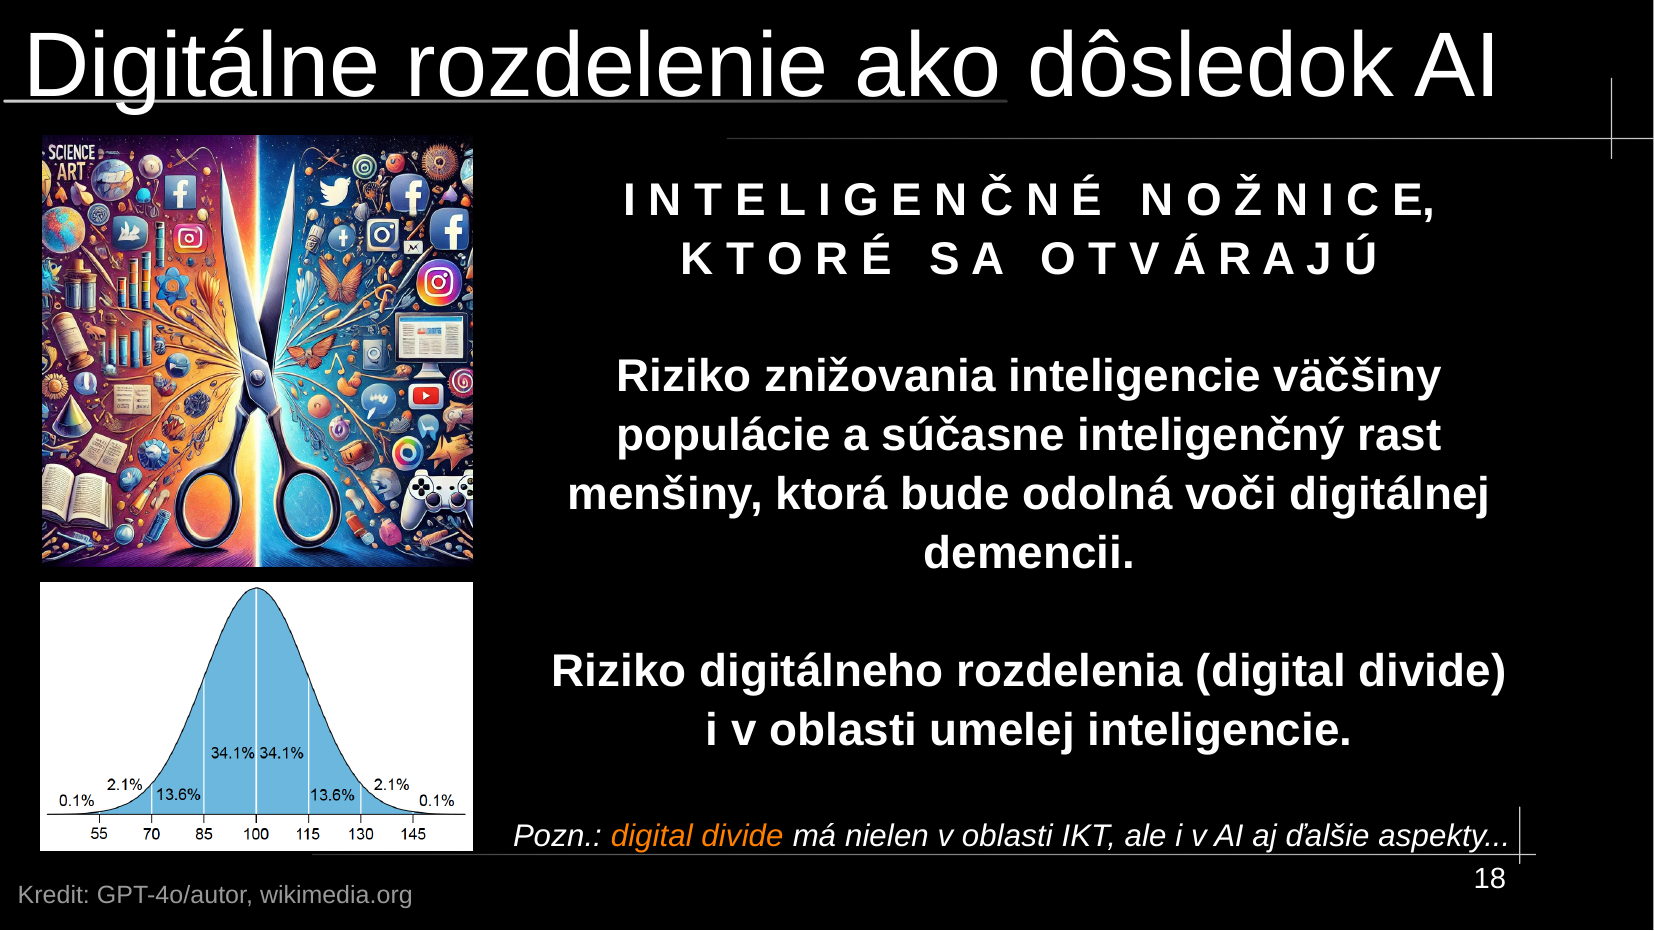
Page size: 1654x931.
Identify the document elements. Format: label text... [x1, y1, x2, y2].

picture [40, 582, 473, 851]
picture [42, 135, 473, 567]
title I N T E L I G E N Č N É N O Ž N I C E, K T O R É S A O T V Á R A J Ú Riziko znižovania inteligencie väčšiny populácie a súčasne inteligenčný rast menšiny, ktorá bude odolná voči digitálnej demencii. Riziko digitálneho rozdelenia (digital divide) i v oblasti umelej inteligencie. [523, 153, 1536, 768]
title Digitálne rozdelenie ako dôsledok AI [23, 11, 1589, 119]
title Kredit: GPT-4o/autor, wikimedia.org [17, 862, 1235, 928]
title Pozn.: digital divide má nielen v oblasti IKT, ale i v AI aj ďalšie aspekty... [295, 803, 1512, 869]
